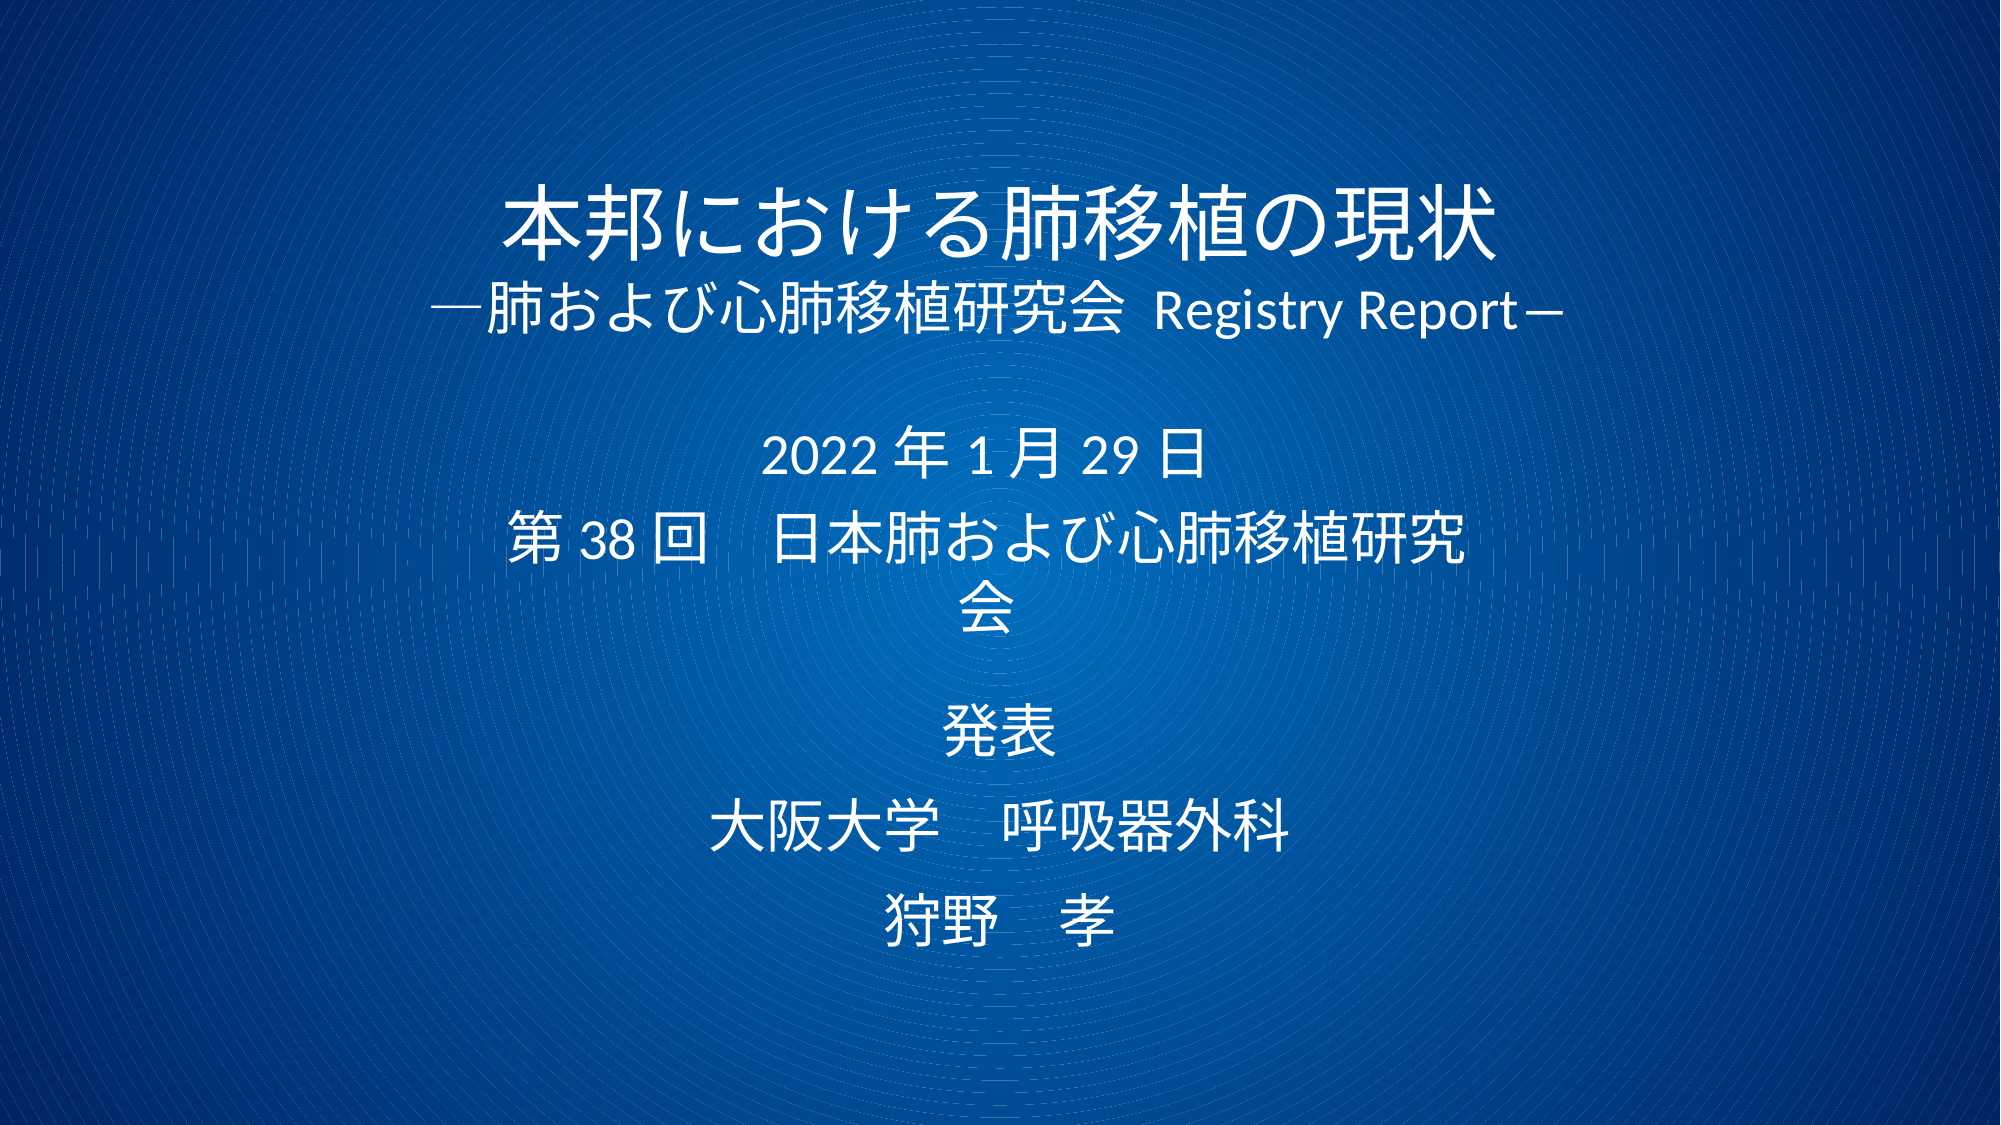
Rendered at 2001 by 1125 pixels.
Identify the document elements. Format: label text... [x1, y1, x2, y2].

text_box 2022年1月29日 第38回 日本肺および心肺移植研究会 [489, 408, 1484, 626]
text_box 本邦における肺移植の現状 ―肺および心肺移植研究会 Registry Report― [324, 162, 1675, 350]
text_box 発表 大阪大学 呼吸器外科 狩野 孝 [303, 687, 1697, 962]
